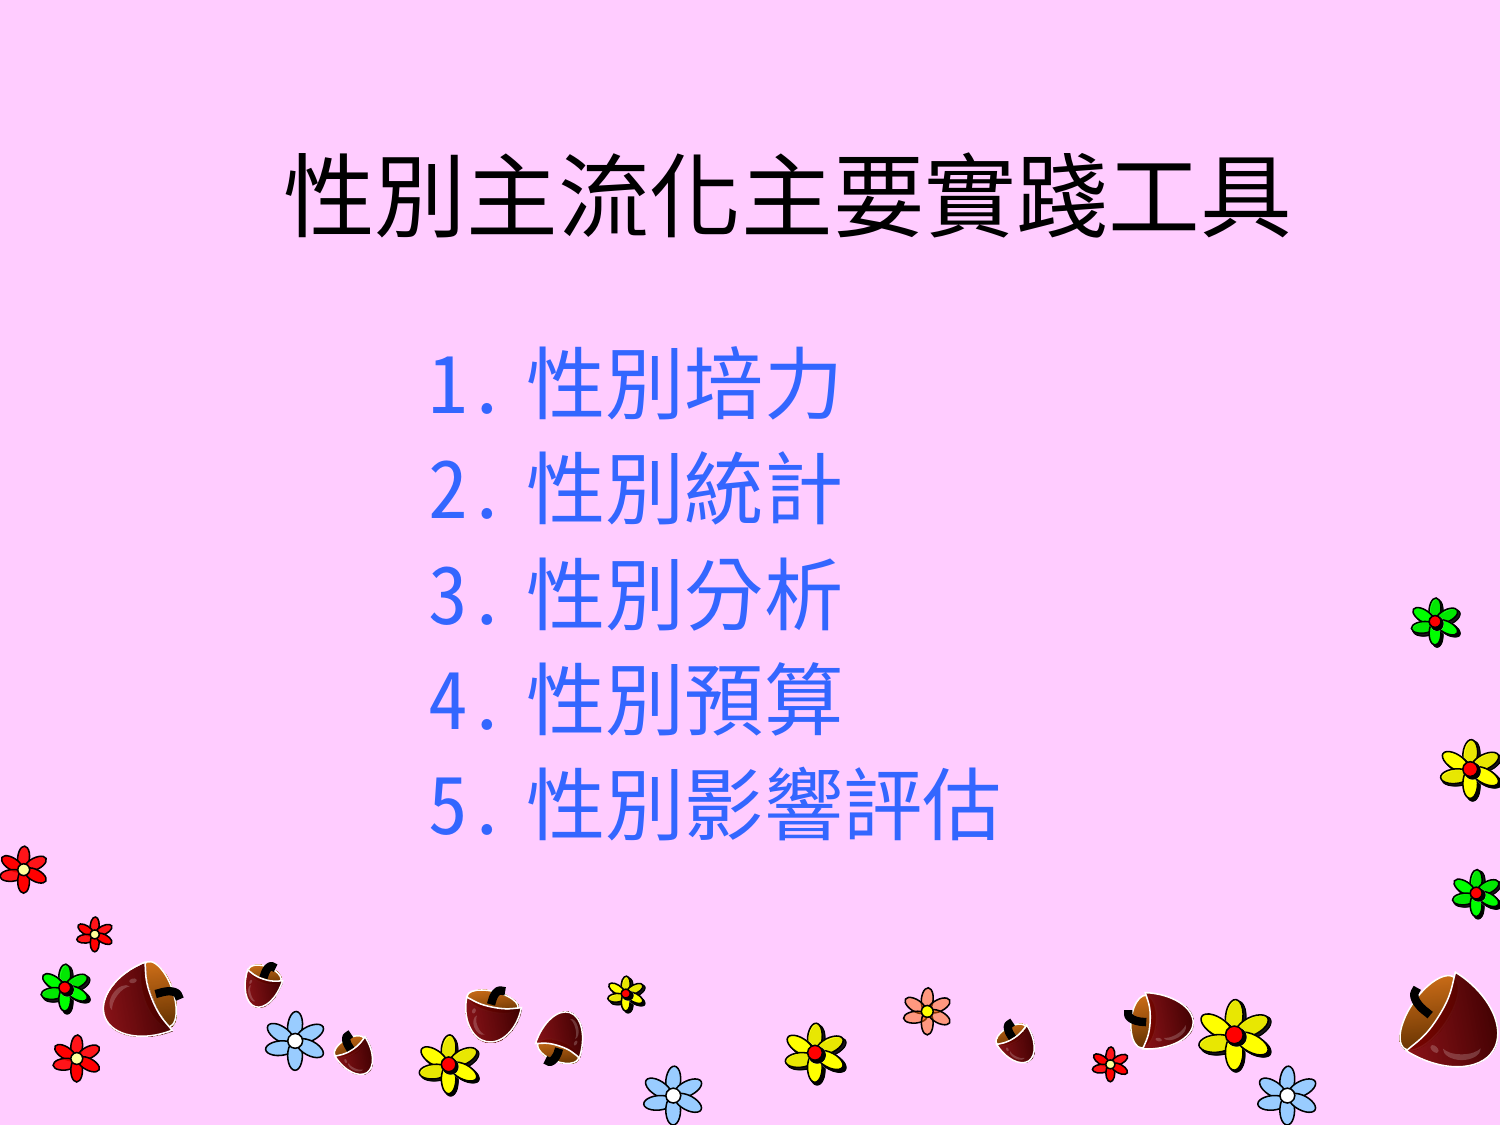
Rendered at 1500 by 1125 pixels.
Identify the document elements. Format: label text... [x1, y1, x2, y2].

list 1.性別培力 2.性別統計 3.性別分析 4.性別預算 5.性別影響評估 [75, 337, 1426, 1080]
title 性別主流化主要實踐工具 [62, 99, 1413, 288]
